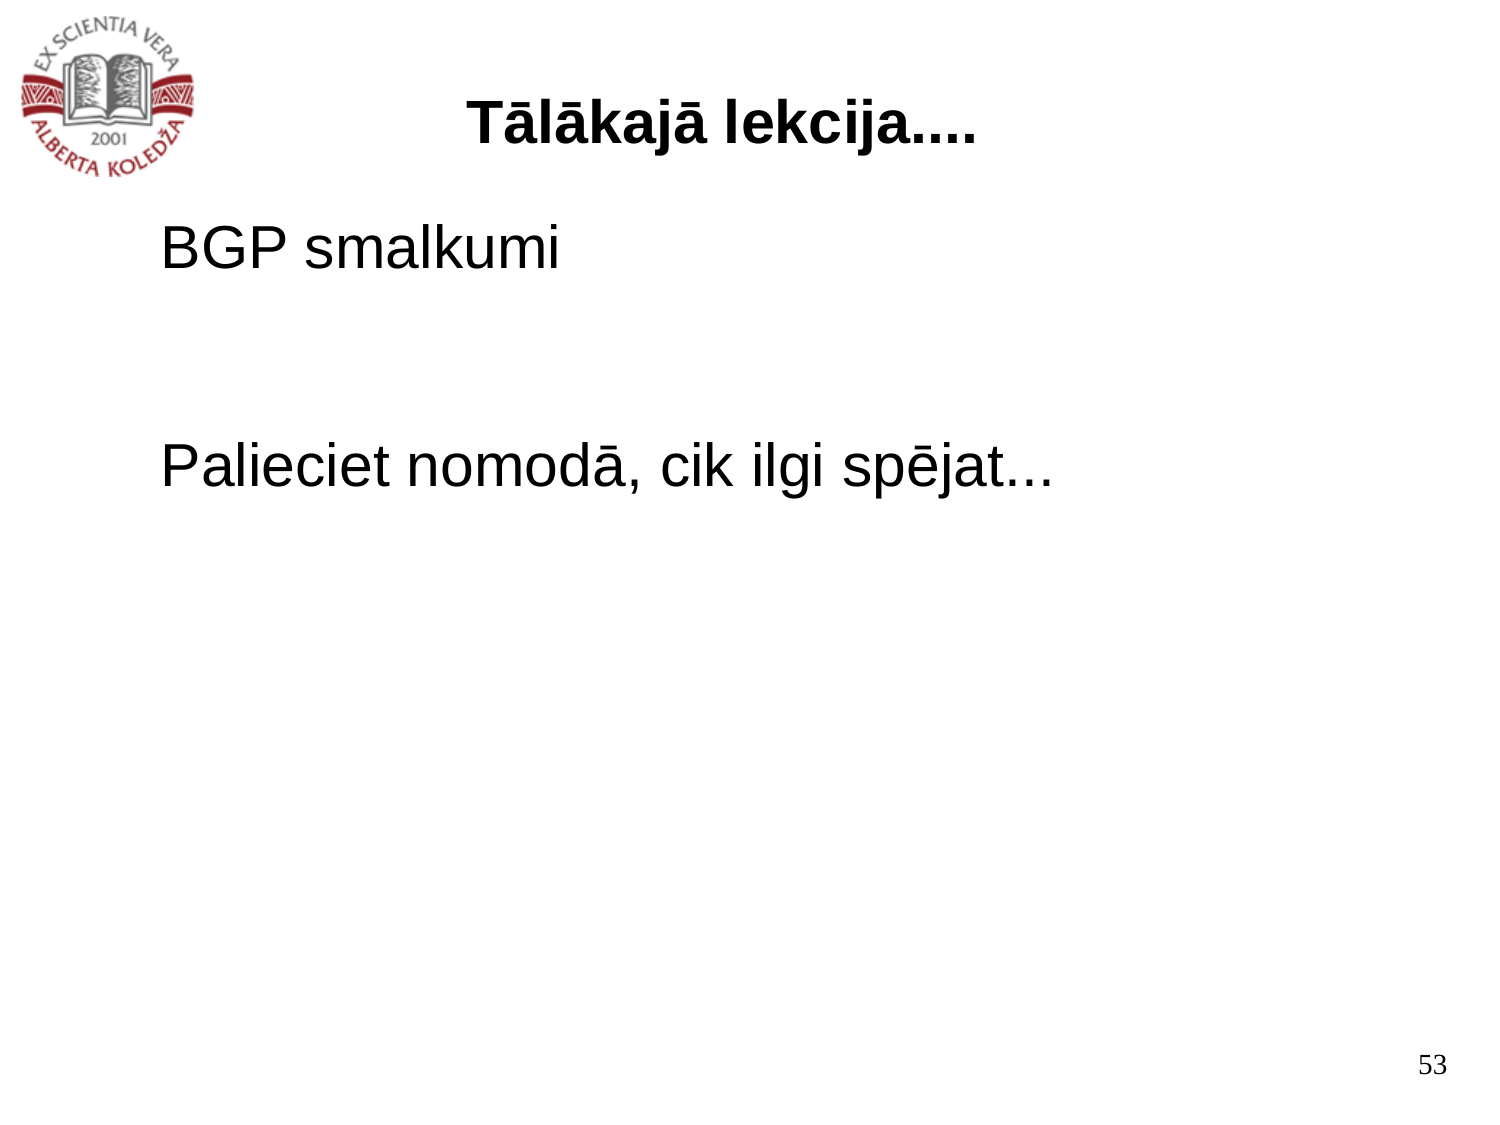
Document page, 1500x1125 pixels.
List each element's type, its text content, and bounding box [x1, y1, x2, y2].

list BGP smalkumi Palieciet nomodā, cik ilgi spējat... [74, 200, 1463, 1101]
picture [21, 16, 194, 177]
title Tālākajā lekcija.... [50, 62, 1374, 175]
